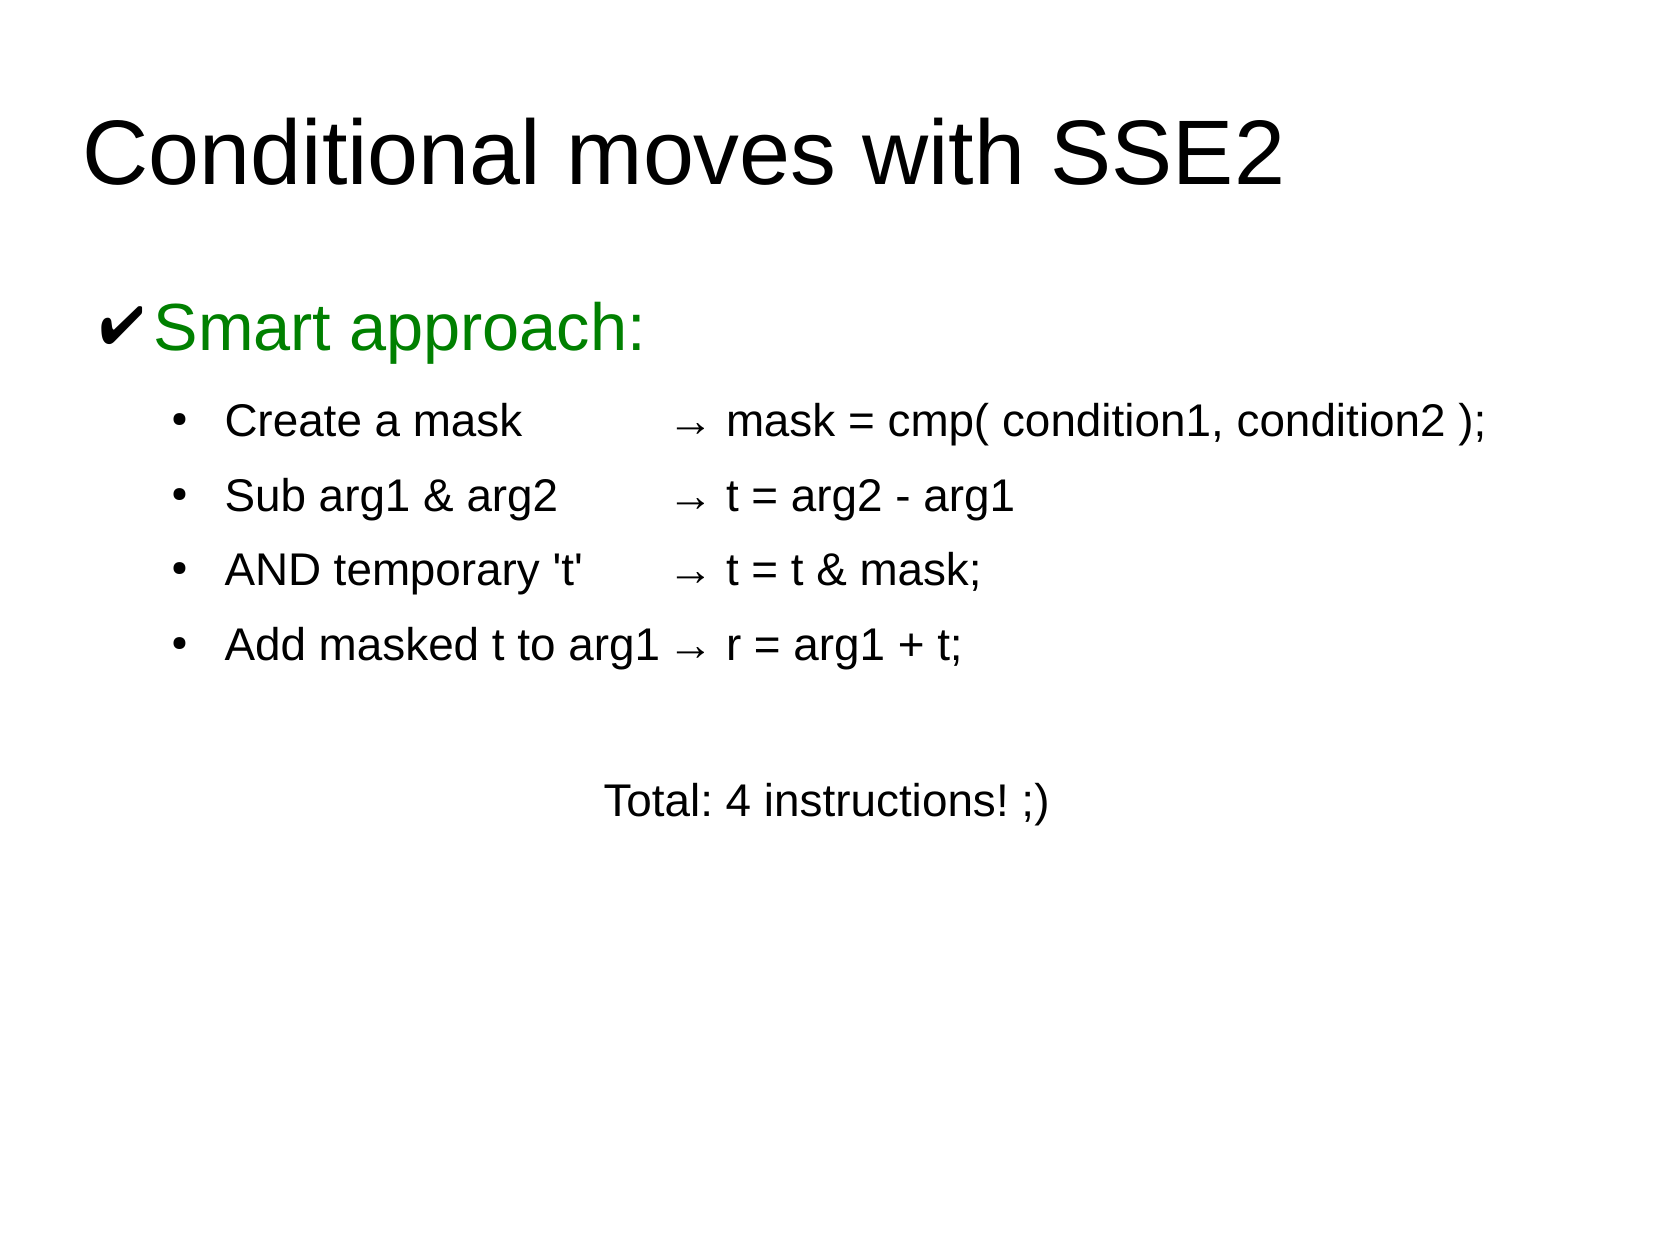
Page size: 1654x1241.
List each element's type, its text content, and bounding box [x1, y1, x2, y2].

list Create a mask → mask = cmp( condition1, condition2 ); Sub arg1 & arg2 → t = arg2 - arg1 AND temporary 't' → t = t & mask; Add masked t to arg1 → r = arg1 + t; Total: 4 instructions! ;) [82, 290, 1571, 1109]
title Conditional moves with SSE2 [82, 49, 1571, 257]
